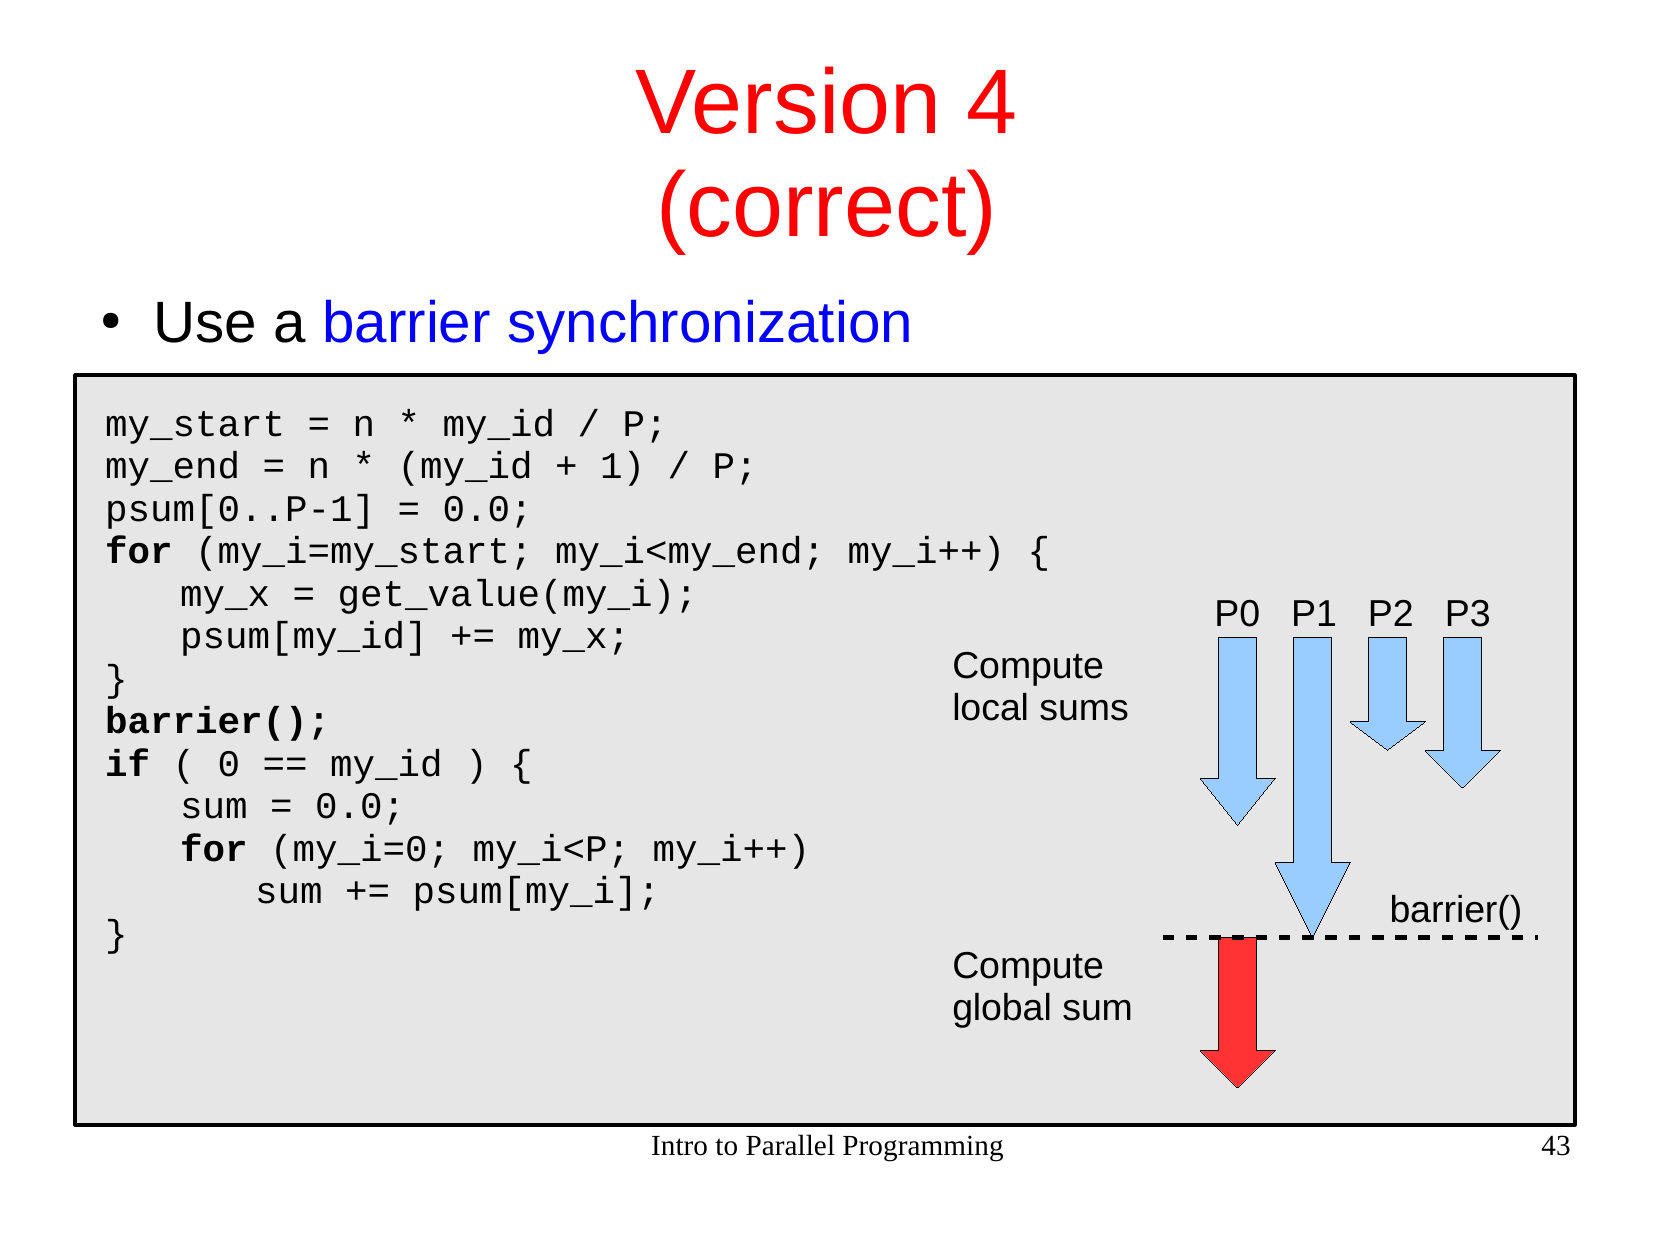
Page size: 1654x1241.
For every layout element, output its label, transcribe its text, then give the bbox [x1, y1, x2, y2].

text_box [1350, 642, 1426, 751]
text_box P1 [1276, 584, 1352, 642]
text_box [1200, 937, 1276, 1088]
text_box Compute local sums [937, 637, 1163, 737]
text_box P2 [1353, 584, 1429, 642]
text_box [1425, 642, 1501, 788]
text_box barrier() [1374, 880, 1538, 938]
title Version 4 (correct) [82, 50, 1571, 256]
text_box [1200, 642, 1276, 826]
text_box P3 [1430, 584, 1506, 642]
text_box my_start = n * my_id / P; my_end = n * (my_id + 1) / P; psum[0..P-1] = 0.0; for (my_i=my_start; my_i<my_end; my_i++) { my_x = get_value(my_i); psum[my_id] += my_x; } barrier(); if ( 0 == my_id ) { sum = 0.0; for (my_i=0; my_i<P; my_i++) sum += psum[my_i]; } [75, 375, 1576, 1126]
text_box [1275, 642, 1351, 935]
list Use a barrier synchronization [82, 290, 1571, 373]
text_box P0 [1199, 584, 1275, 642]
text_box Compute global sum [937, 937, 1163, 1037]
